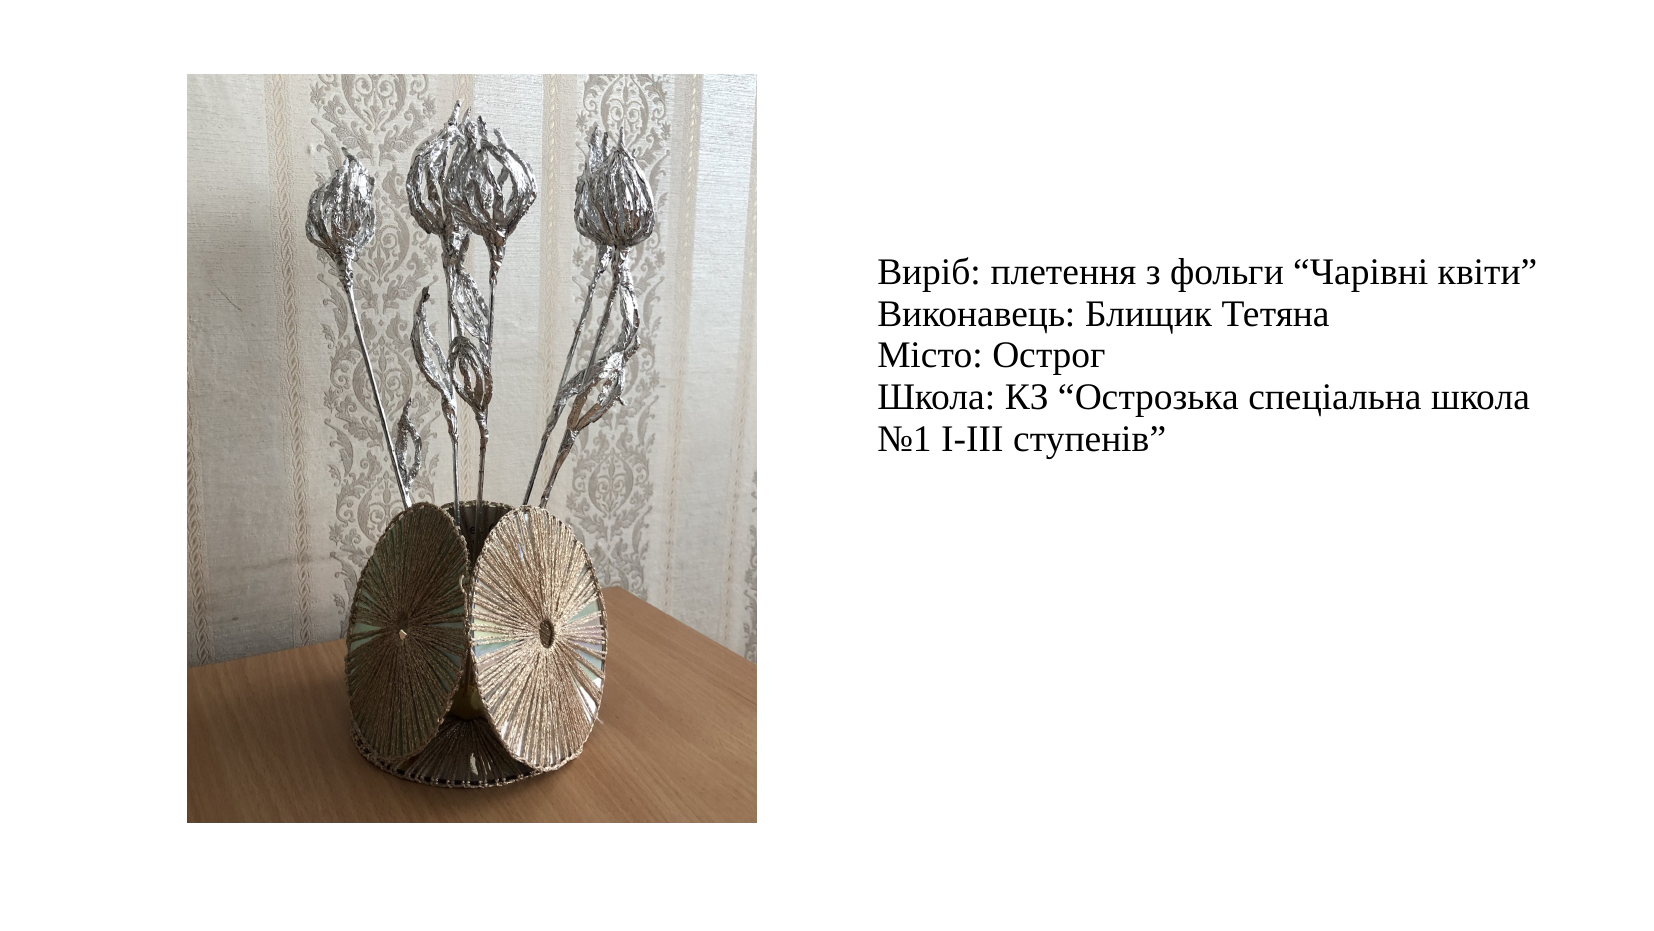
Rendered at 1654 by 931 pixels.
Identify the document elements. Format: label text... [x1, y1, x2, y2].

text_box Виріб: плетення з фольги “Чарівні квіти” Виконавець: Блищик Тетяна Місто: Острог Школа: КЗ “Острозька спеціальна школа №1 I-III ступенів” [862, 244, 1576, 676]
picture [187, 74, 757, 823]
